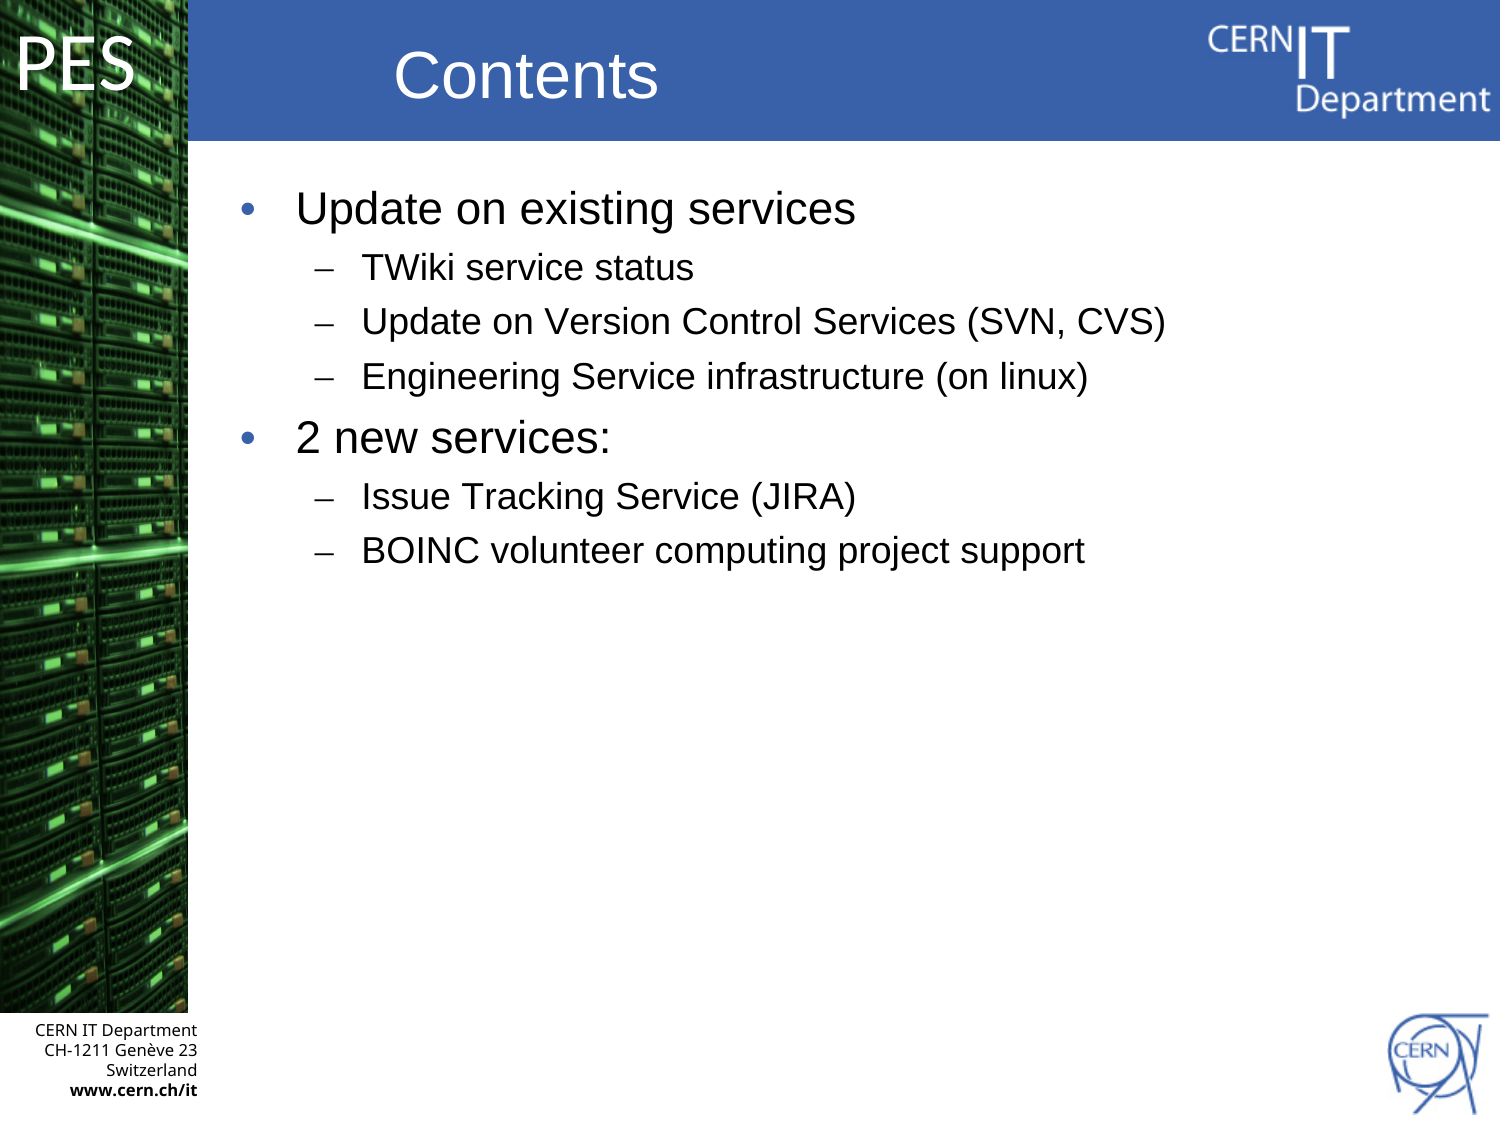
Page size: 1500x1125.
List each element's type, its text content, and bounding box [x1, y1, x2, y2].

list Update on existing services TWiki service status Update on Version Control Services (SVN, CVS) Engineering Service infrastructure (on linux) 2 new services: Issue Tracking Service (JIRA) BOINC volunteer computing project support [224, 174, 1463, 918]
picture [0, 0, 1500, 1013]
title Contents [375, 37, 1276, 174]
picture [1387, 1012, 1490, 1115]
